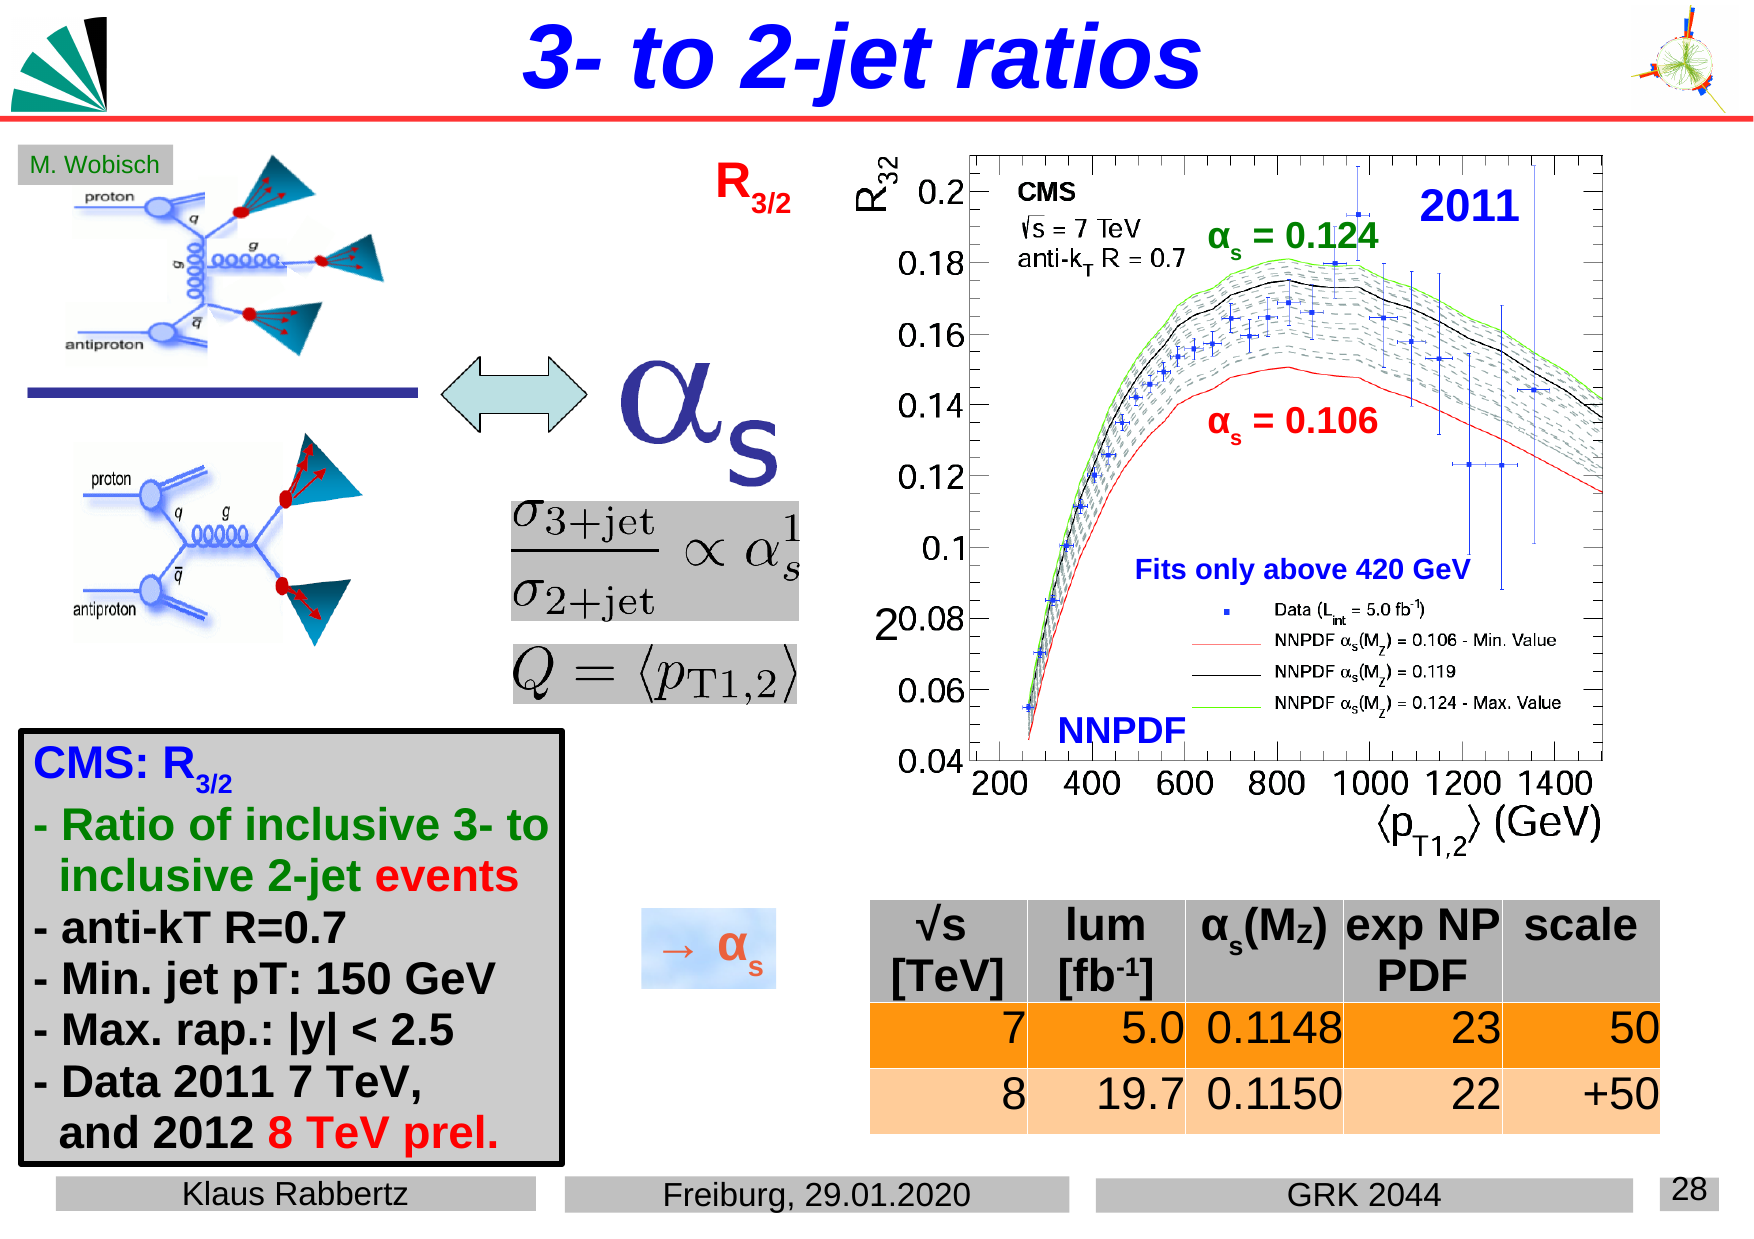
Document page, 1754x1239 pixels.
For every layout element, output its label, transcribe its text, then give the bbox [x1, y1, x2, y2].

text_box αs = 0.124 [1195, 208, 1391, 272]
table_cell 7 [870, 1003, 1027, 1068]
table_cell 0.1148 [1186, 1003, 1343, 1068]
text_box M. Wobisch [17, 144, 174, 185]
table_cell 19.7 [1028, 1069, 1185, 1134]
text_box 2011 [1407, 173, 1534, 237]
text_box → αs [641, 908, 777, 989]
picture [849, 147, 1606, 861]
table_header exp NP PDF [1344, 900, 1502, 1002]
table_cell 0.1150 [1186, 1069, 1343, 1134]
text_box CMS: R3/2 - Ratio of inclusive 3- to inclusive 2-jet events - anti-kT R=0.7 - Min. jet pT: 150 GeV - Max. rap.: |y| < 2.5 - Data 2011 7 TeV, and 2012 8 TeV prel. [21, 731, 563, 1164]
table_cell +50 [1503, 1069, 1660, 1134]
table_cell 5.0 [1028, 1003, 1185, 1068]
picture [1631, 5, 1739, 113]
table_cell 22 [1344, 1069, 1502, 1134]
table_header scale [1503, 900, 1660, 1002]
text_box R3/2 [703, 146, 804, 227]
title 3- to 2-jet ratios [123, 0, 1606, 114]
picture [11, 17, 107, 113]
text_box Fits only above 420 GeV [1123, 546, 1484, 592]
table_header αs(MZ) [1186, 900, 1343, 1002]
text_box 2 [861, 593, 912, 657]
picture [23, 147, 800, 705]
table_cell 8 [870, 1069, 1027, 1134]
text_box αs = 0.106 [1195, 393, 1391, 457]
table_cell 23 [1344, 1003, 1502, 1068]
table_header √s [TeV] [870, 900, 1027, 1002]
table_cell 50 [1503, 1003, 1660, 1068]
table_header lum [fb-1] [1028, 900, 1185, 1002]
text_box NNPDF [1045, 703, 1278, 758]
